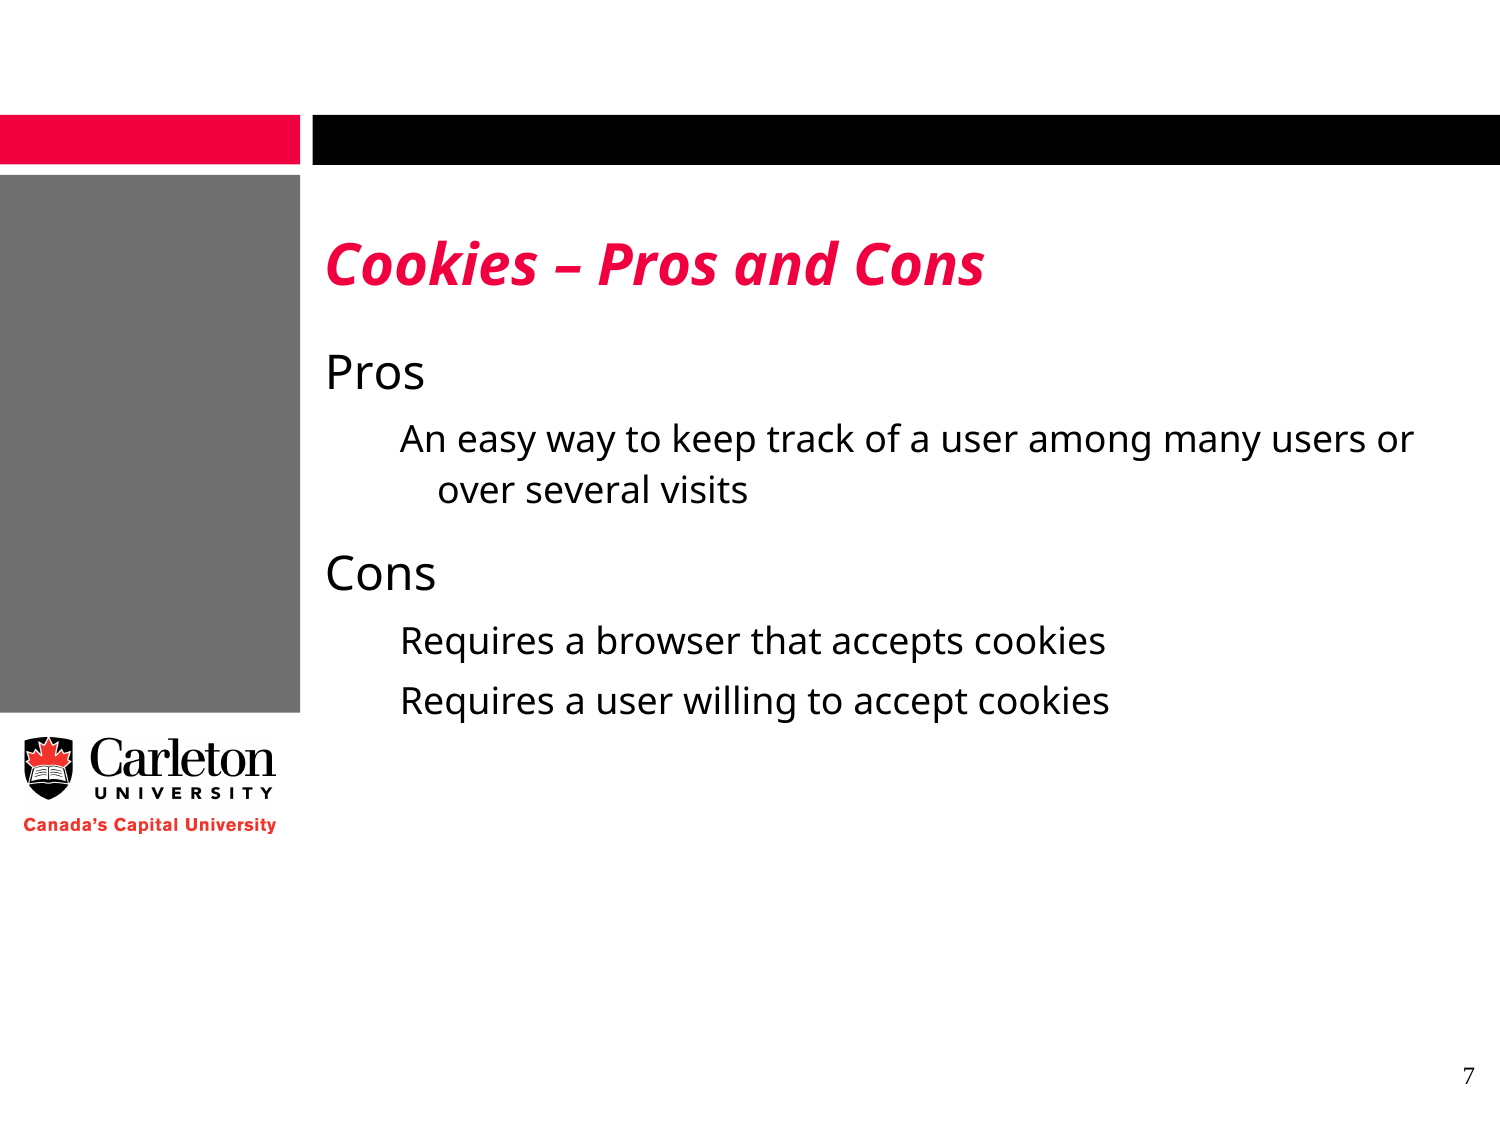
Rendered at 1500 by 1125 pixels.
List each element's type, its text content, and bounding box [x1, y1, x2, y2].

list Pros An easy way to keep track of a user among many users or over several visits Cons Requires a browser that accepts cookies Requires a user willing to accept cookies [324, 324, 1450, 1051]
title Cookies – Pros and Cons [324, 187, 1450, 324]
picture [24, 737, 276, 834]
